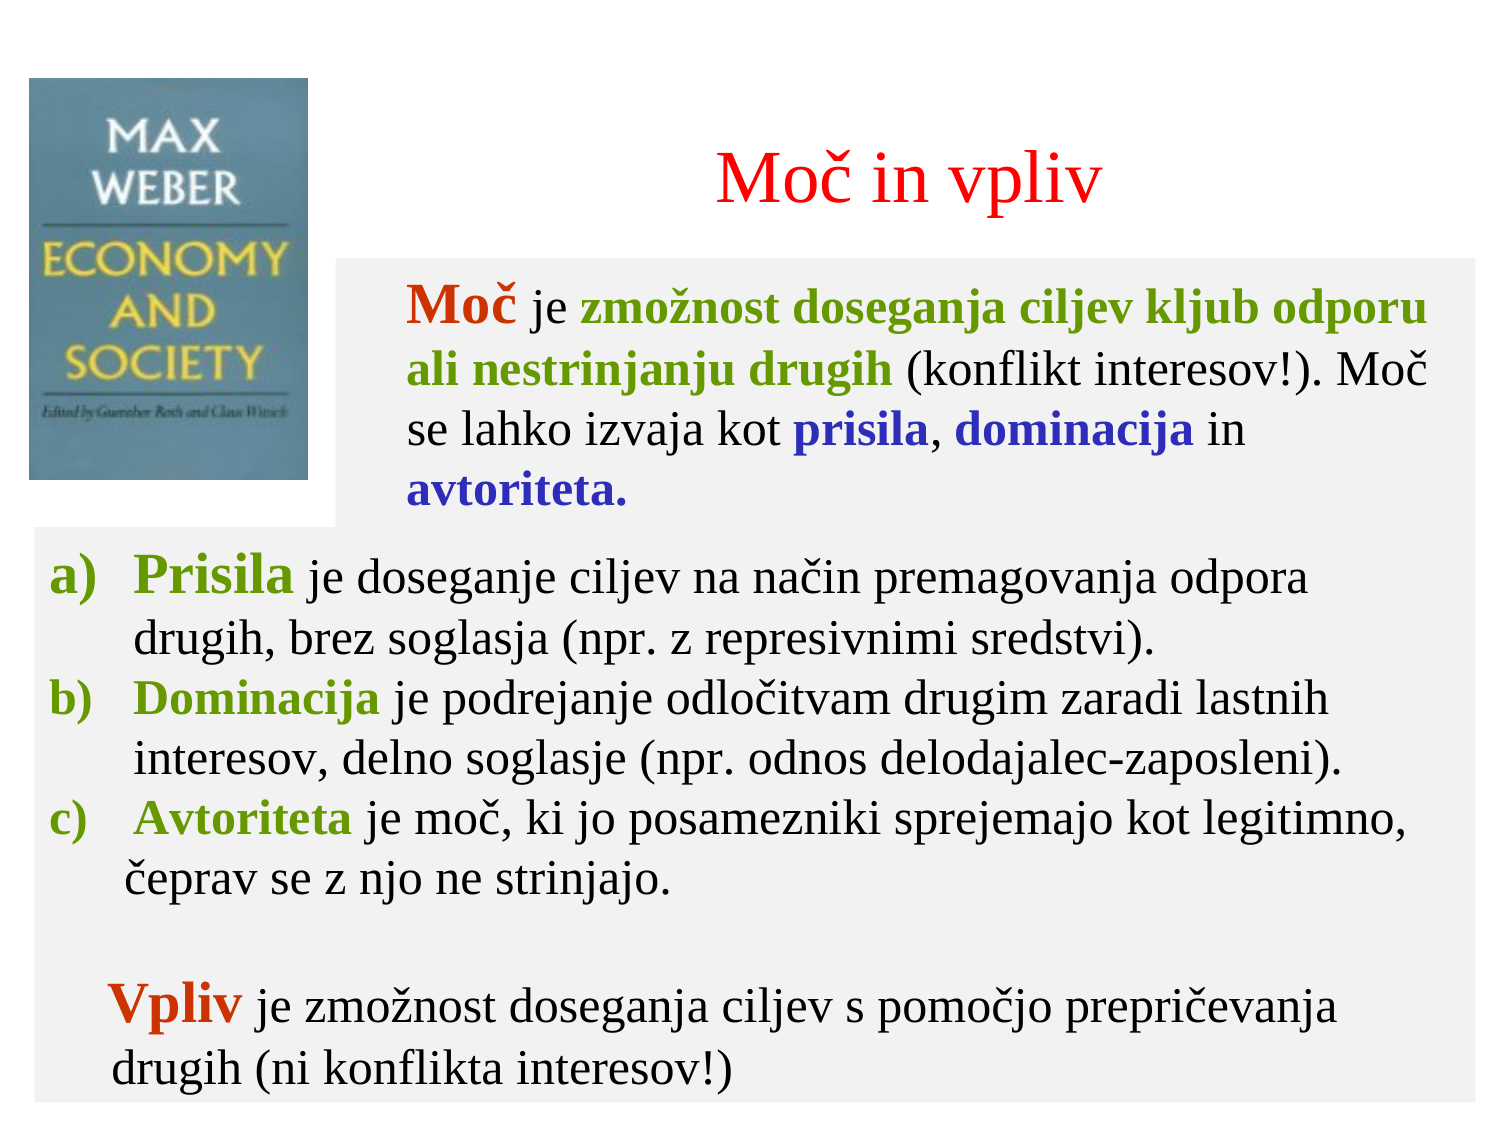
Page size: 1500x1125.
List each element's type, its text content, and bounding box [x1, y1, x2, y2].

text_box Prisila je doseganje ciljev na način premagovanja odpora drugih, brez soglasja (npr. z represivnimi sredstvi). Dominacija je podrejanje odločitvam drugim zaradi lastnih interesov, delno soglasje (npr. odnos delodajalec-zaposleni). Avtoriteta je moč, ki jo posamezniki sprejemajo kot legitimno, čeprav se z njo ne strinjajo. Vpliv je zmožnost doseganja ciljev s pomočjo prepričevanja drugih (ni konflikta interesov!) [34, 527, 1476, 1103]
title Moč in vpliv [360, 113, 1459, 232]
picture [29, 78, 308, 480]
list Moč je zmožnost doseganja ciljev kljub odporu ali nestrinjanju drugih (konflikt interesov!). Moč se lahko izvaja kot prisila, dominacija in avtoriteta. [335, 258, 1476, 527]
